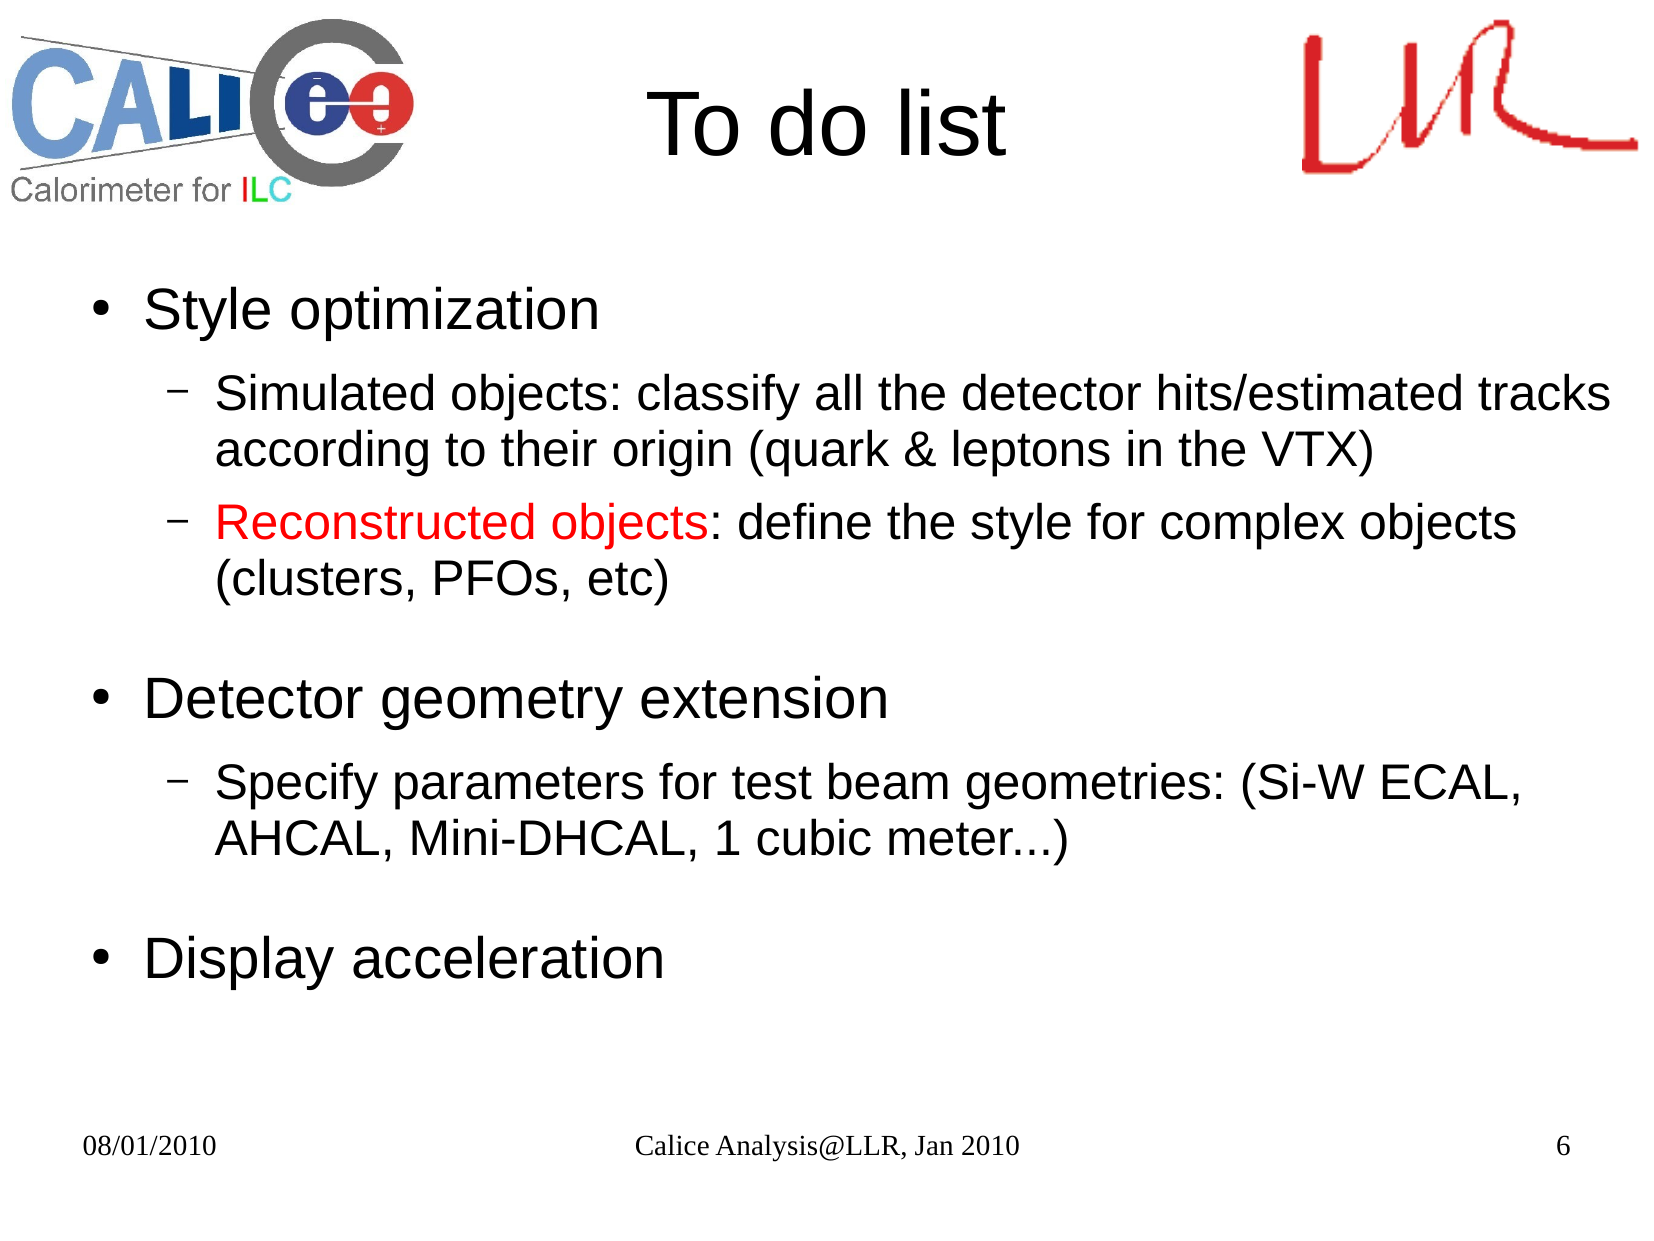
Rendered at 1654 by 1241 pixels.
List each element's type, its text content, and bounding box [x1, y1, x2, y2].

picture [5, 11, 417, 206]
picture [1302, 5, 1648, 198]
title To do list [82, 27, 1571, 220]
list Style optimization Simulated objects: classify all the detector hits/estimated tracks according to their origin (quark & leptons in the VTX) Reconstructed objects: define the style for complex objects (clusters, PFOs, etc) Detector geometry extension Specify parameters for test beam geometries: (Si-W ECAL, AHCAL, Mini-DHCAL, 1 cubic meter...) Display acceleration [2, 172, 1615, 992]
